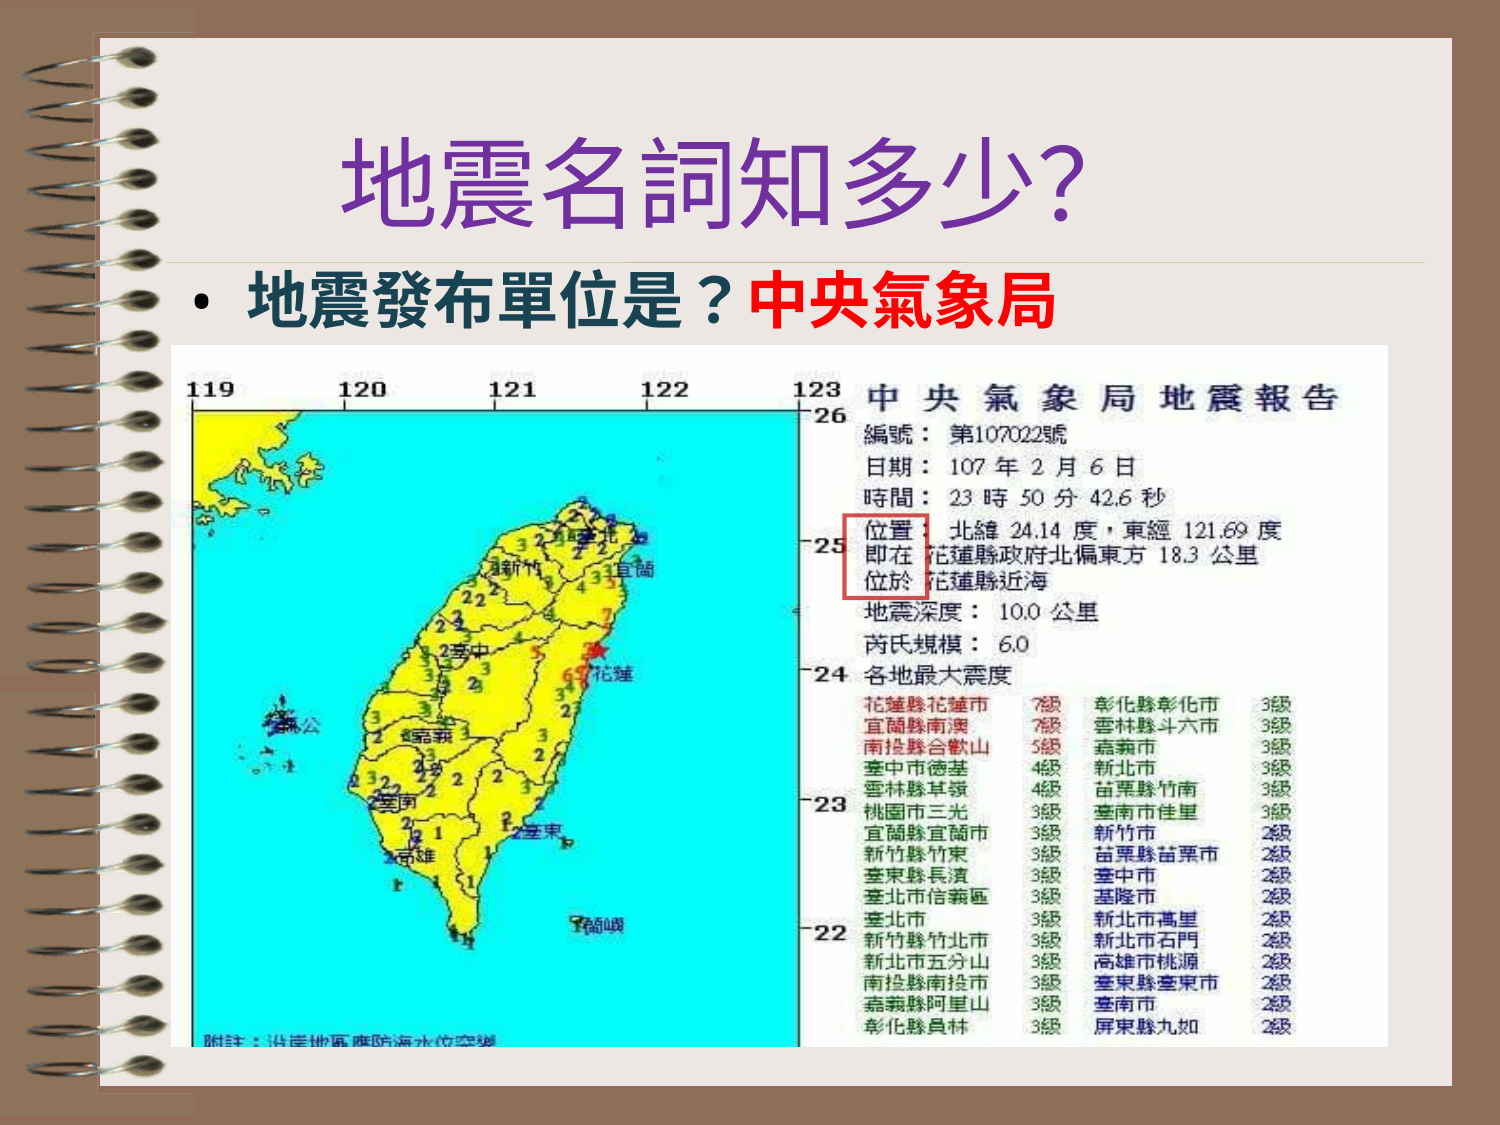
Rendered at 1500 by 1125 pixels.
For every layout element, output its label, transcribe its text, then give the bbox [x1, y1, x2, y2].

title 地震名詞知多少？ [135, 113, 1341, 239]
list 地震發布單位是？中央氣象局 [174, 262, 1426, 345]
picture [171, 345, 1459, 1047]
text_box [845, 515, 927, 598]
